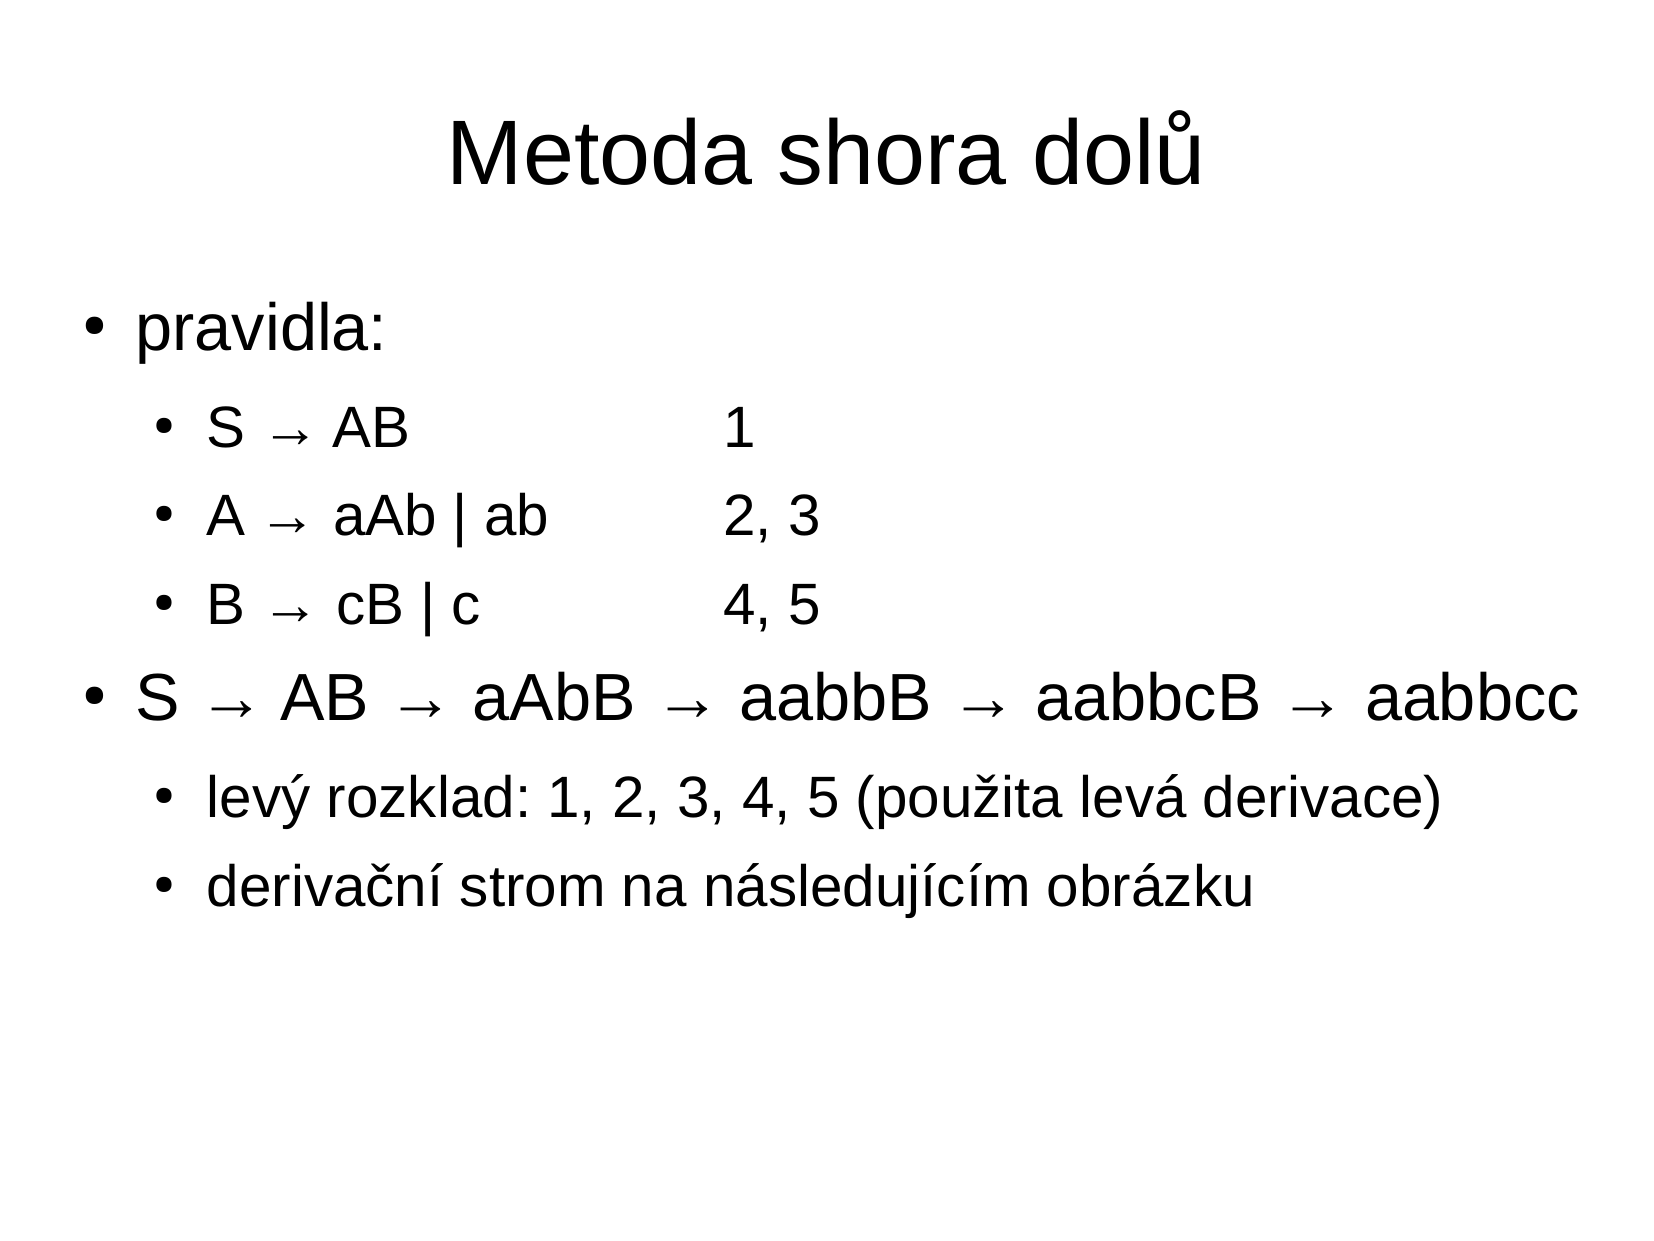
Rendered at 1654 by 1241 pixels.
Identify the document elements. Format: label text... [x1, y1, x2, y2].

list pravidla: S → AB 1 A → aAb | ab 2, 3 B → cB | c 4, 5 S → AB → aAbB → aabbB → aabbcB → aabbcc levý rozklad: 1, 2, 3, 4, 5 (použita levá derivace) derivační strom na následujícím obrázku [64, 290, 1607, 1094]
title Metoda shora dolů [82, 56, 1571, 250]
